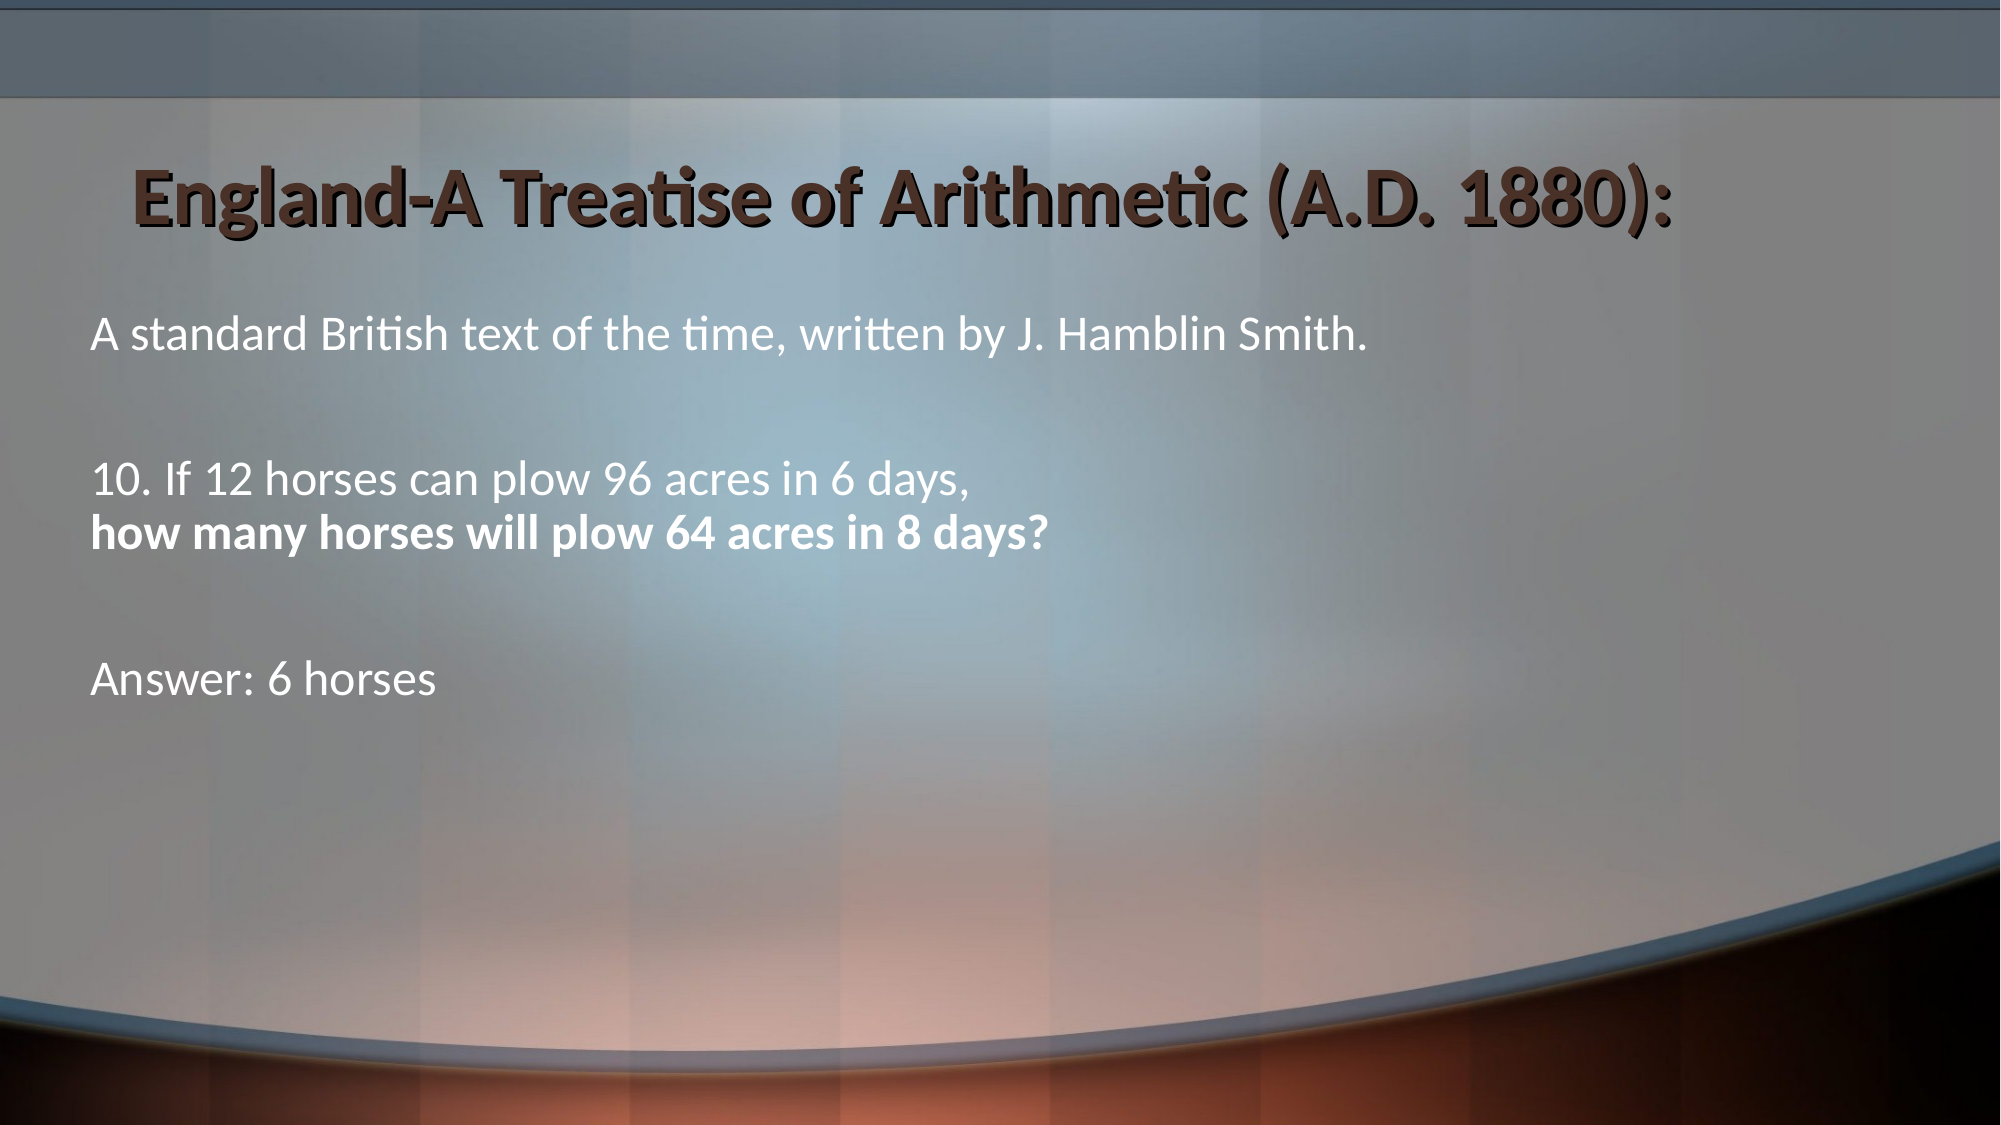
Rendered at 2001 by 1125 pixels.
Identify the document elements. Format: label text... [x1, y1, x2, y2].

list A standard British text of the time, written by J. Hamblin Smith. 10. If 12 horses can plow 96 acres in 6 days, how many horses will plow 64 acres in 8 days? Answer: 6 horses [75, 299, 1732, 920]
title England-A Treatise of Arithmetic (A.D. 1880): [75, 104, 1732, 294]
